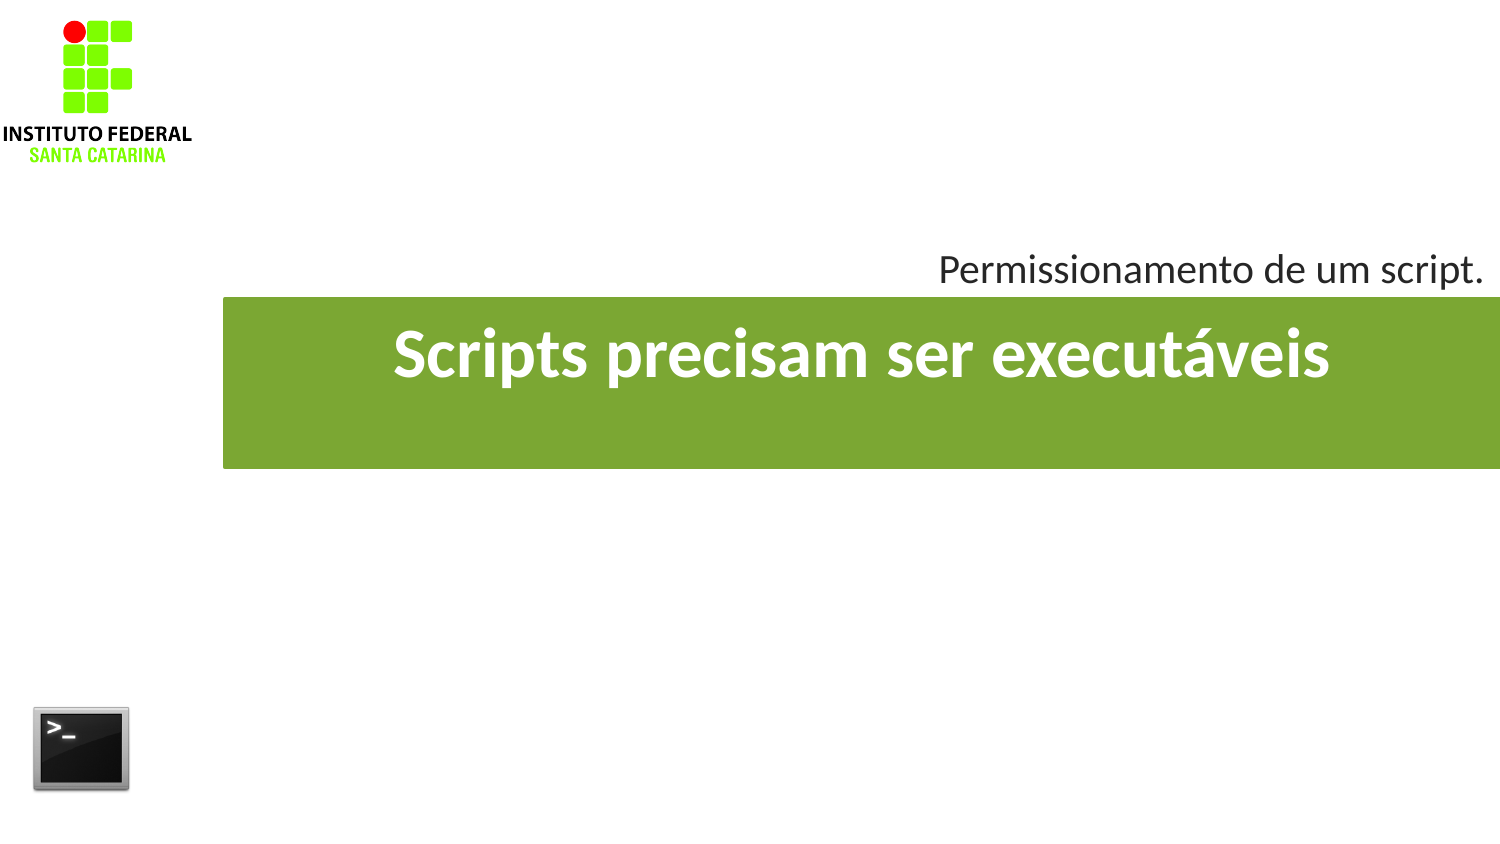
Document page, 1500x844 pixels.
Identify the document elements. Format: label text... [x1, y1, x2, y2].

picture [29, 696, 133, 800]
list Permissionamento de um script. [225, 221, 1500, 300]
picture [0, 0, 213, 184]
title Scripts precisam ser executáveis [224, 299, 1500, 467]
